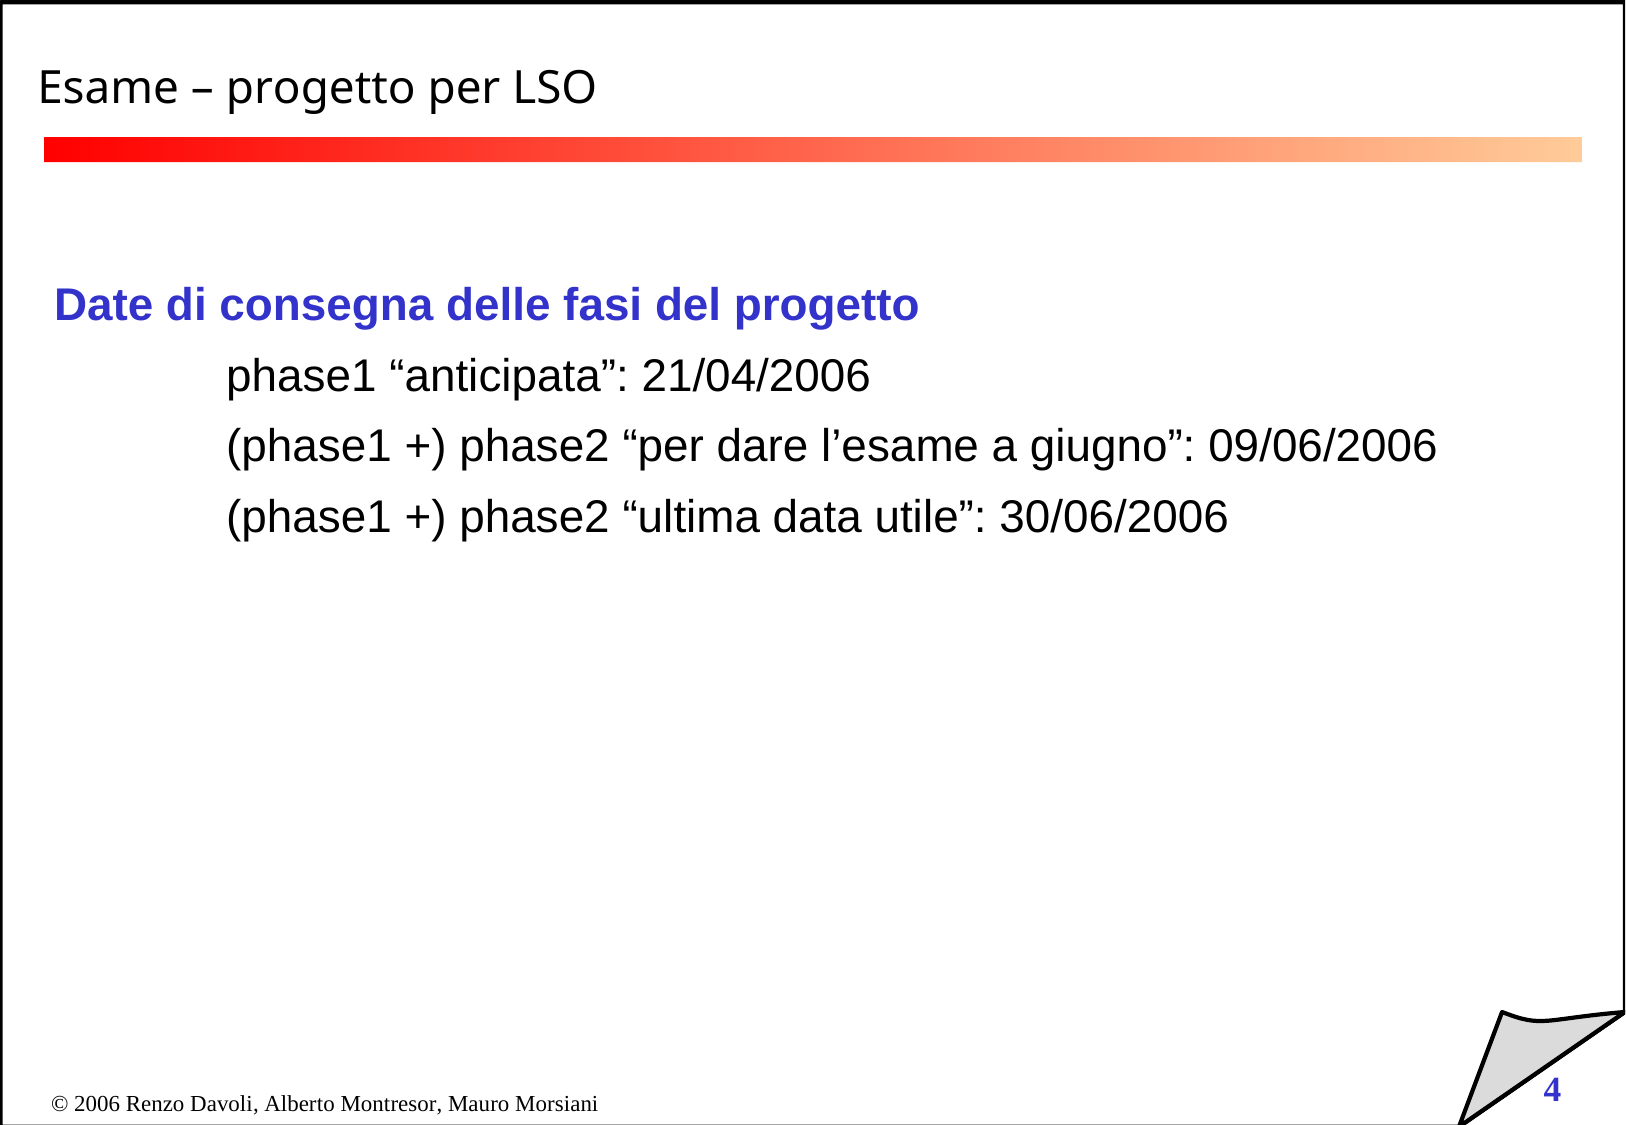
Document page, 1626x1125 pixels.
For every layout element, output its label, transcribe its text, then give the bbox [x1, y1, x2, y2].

list Date di consegna delle fasi del progetto phase1 “anticipata”: 21/04/2006 (phase1 +) phase2 “per dare l’esame a giugno”: 09/06/2006 (phase1 +) phase2 “ultima data utile”: 30/06/2006 [54, 187, 1571, 1024]
title Esame – progetto per LSO [37, 44, 1588, 131]
